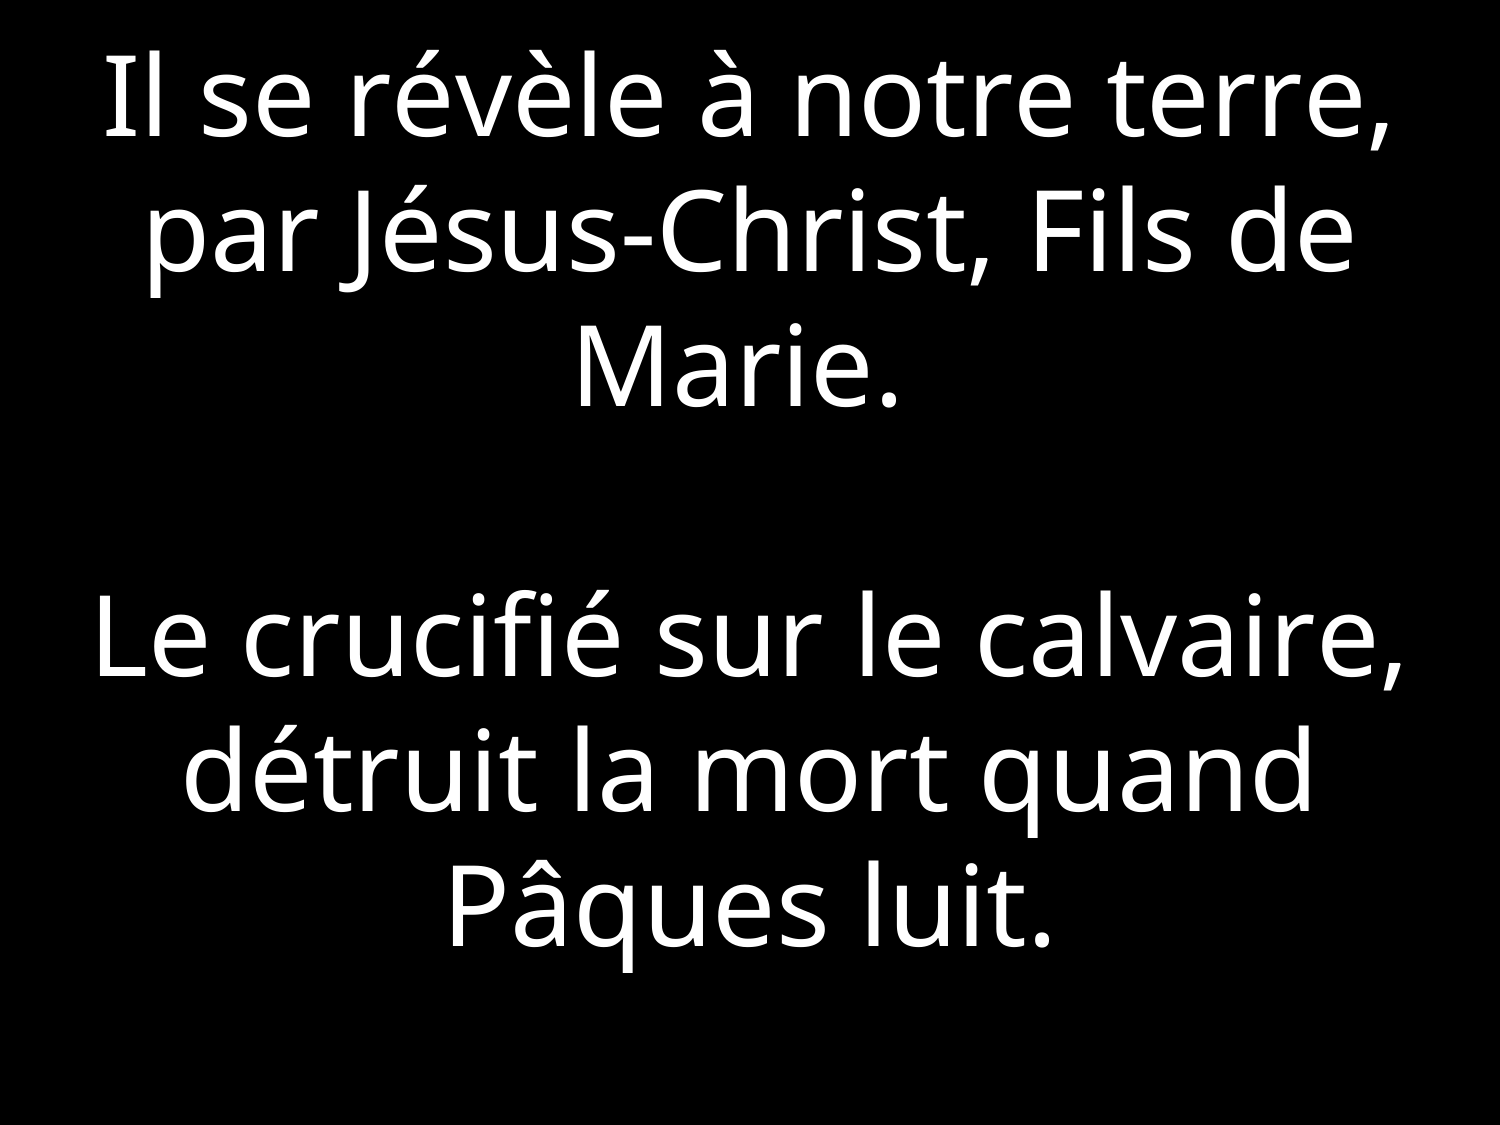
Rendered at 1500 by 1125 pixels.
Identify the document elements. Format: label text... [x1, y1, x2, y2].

text_box Il se révèle à notre terre, par Jésus-Christ, Fils de Marie. Le crucifié sur le calvaire, détruit la mort quand Pâques luit. [44, 66, 1457, 591]
